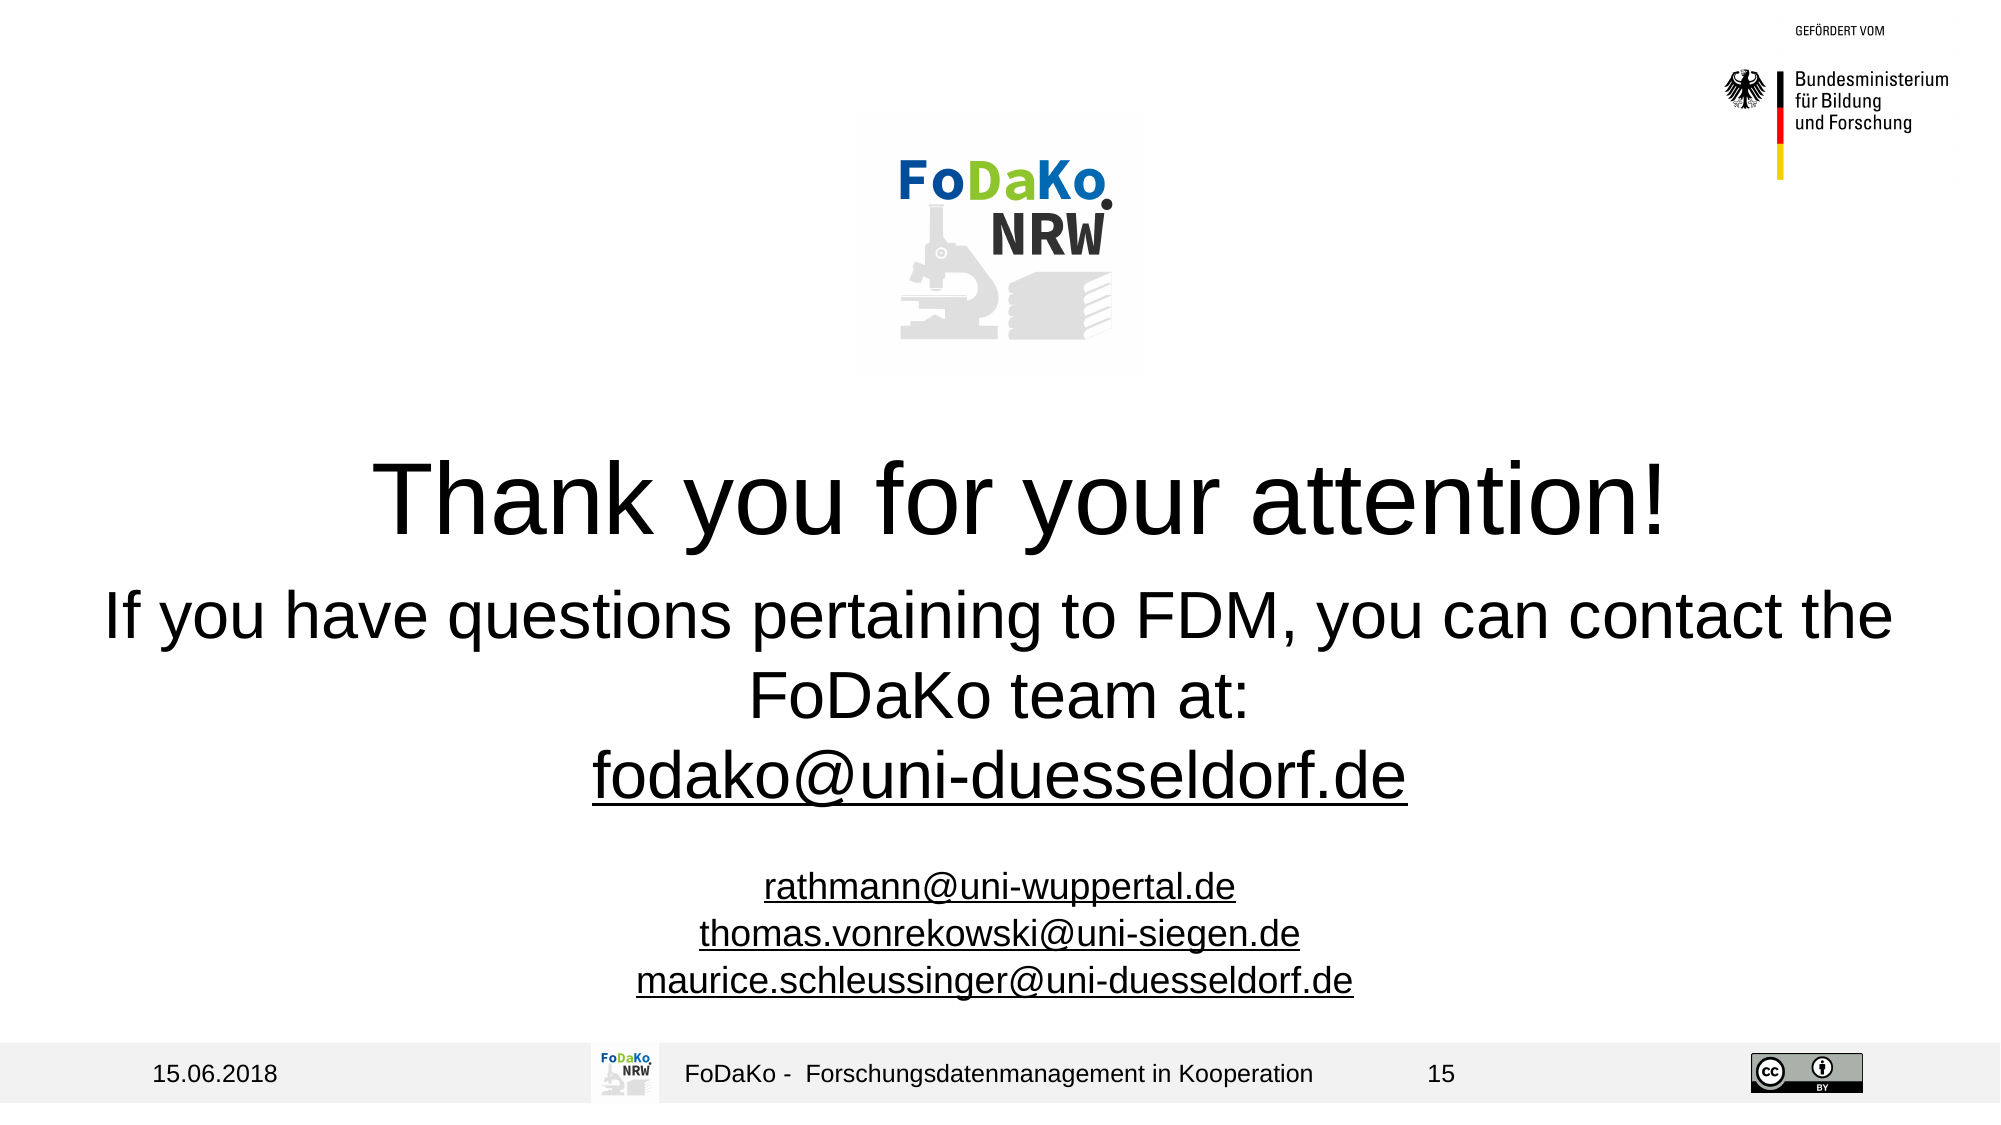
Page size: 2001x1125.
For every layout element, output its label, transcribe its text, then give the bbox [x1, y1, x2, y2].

text_box FoDaKo - Forschungsdatenmanagement in Kooperation [662, 1054, 1338, 1103]
text_box 15 [1412, 1054, 1713, 1103]
text_box If you have questions pertaining to FDM, you can contact the FoDaKo team at: fodako@uni-duesseldorf.de rathmann@uni-wuppertal.de thomas.vonrekowski@uni-siegen.de maurice.schleussinger@uni-duesseldorf.de [0, 565, 2000, 1054]
text_box 15.06.2018 [137, 1054, 588, 1103]
title Thank you for your attention! [136, 432, 1905, 565]
